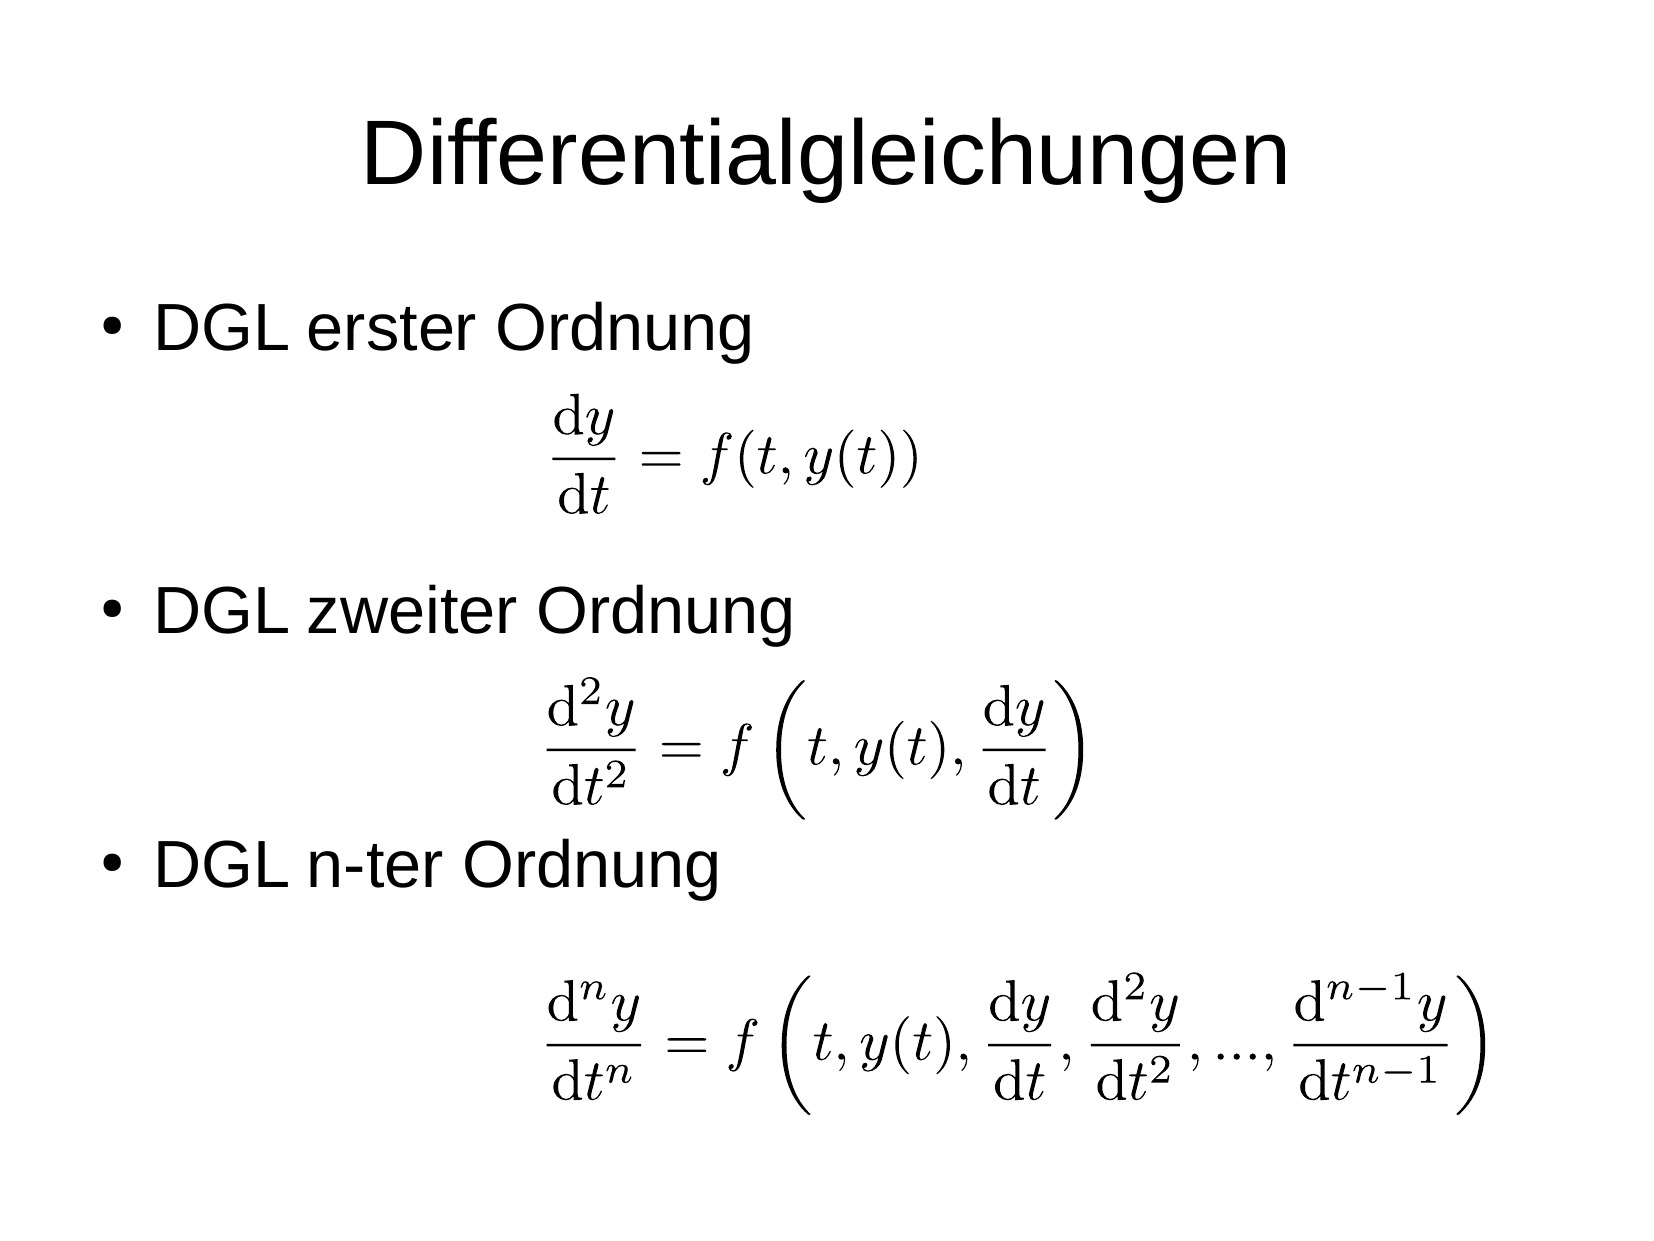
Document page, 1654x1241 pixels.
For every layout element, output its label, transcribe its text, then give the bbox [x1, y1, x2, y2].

list DGL erster Ordnung DGL zweiter Ordnung DGL n-ter Ordnung [82, 290, 1571, 1094]
text_box [546, 972, 1498, 1115]
text_box [546, 677, 1096, 820]
title Differentialgleichungen [82, 56, 1571, 250]
text_box [552, 393, 923, 514]
